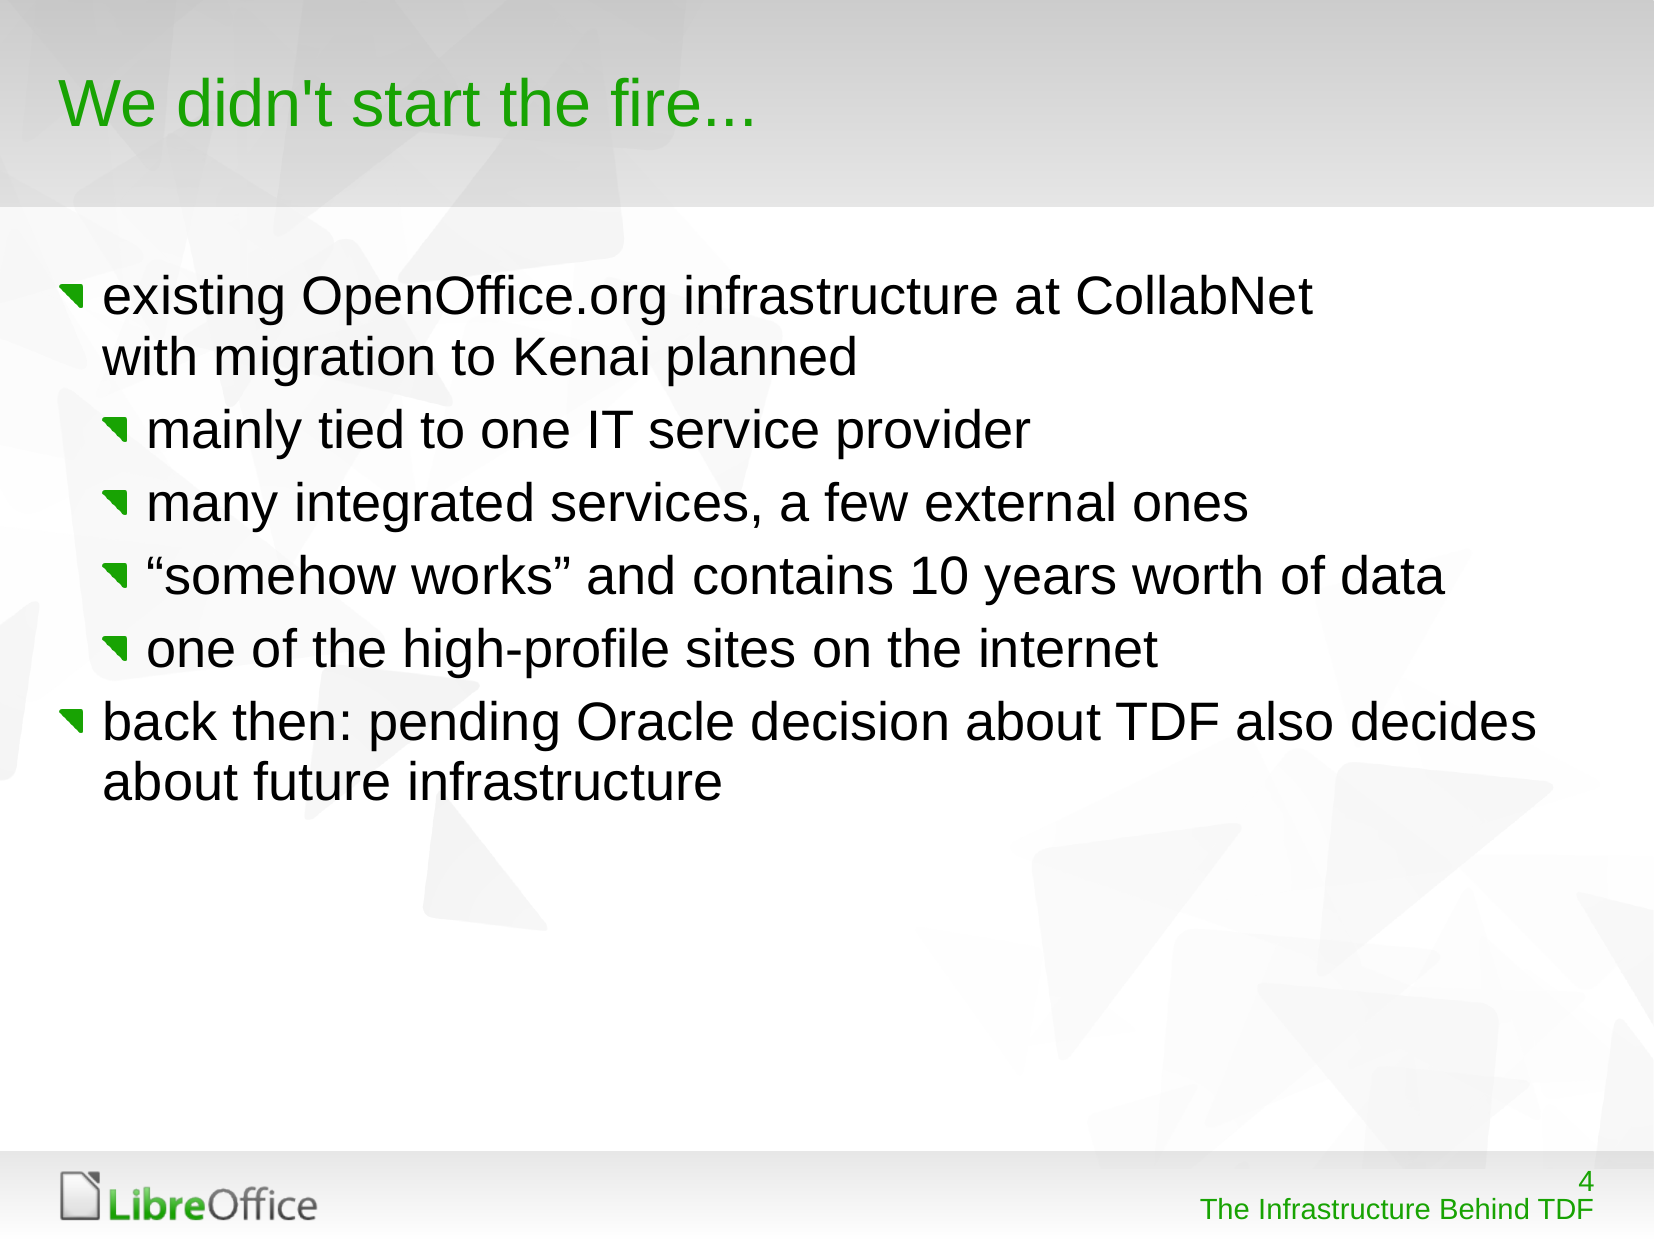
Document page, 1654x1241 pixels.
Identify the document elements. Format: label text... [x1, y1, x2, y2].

title We didn't start the fire... [59, 29, 1595, 178]
picture [0, 0, 783, 931]
list existing OpenOffice.org infrastructure at CollabNet with migration to Kenai planned mainly tied to one IT service provider many integrated services, a few external ones “somehow works” and contains 10 years worth of data one of the high-profile sites on the internet back then: pending Oracle decision about TDF also decides about future infrastructure [59, 265, 1595, 1114]
picture [41, 1152, 337, 1240]
picture [915, 548, 1654, 1169]
